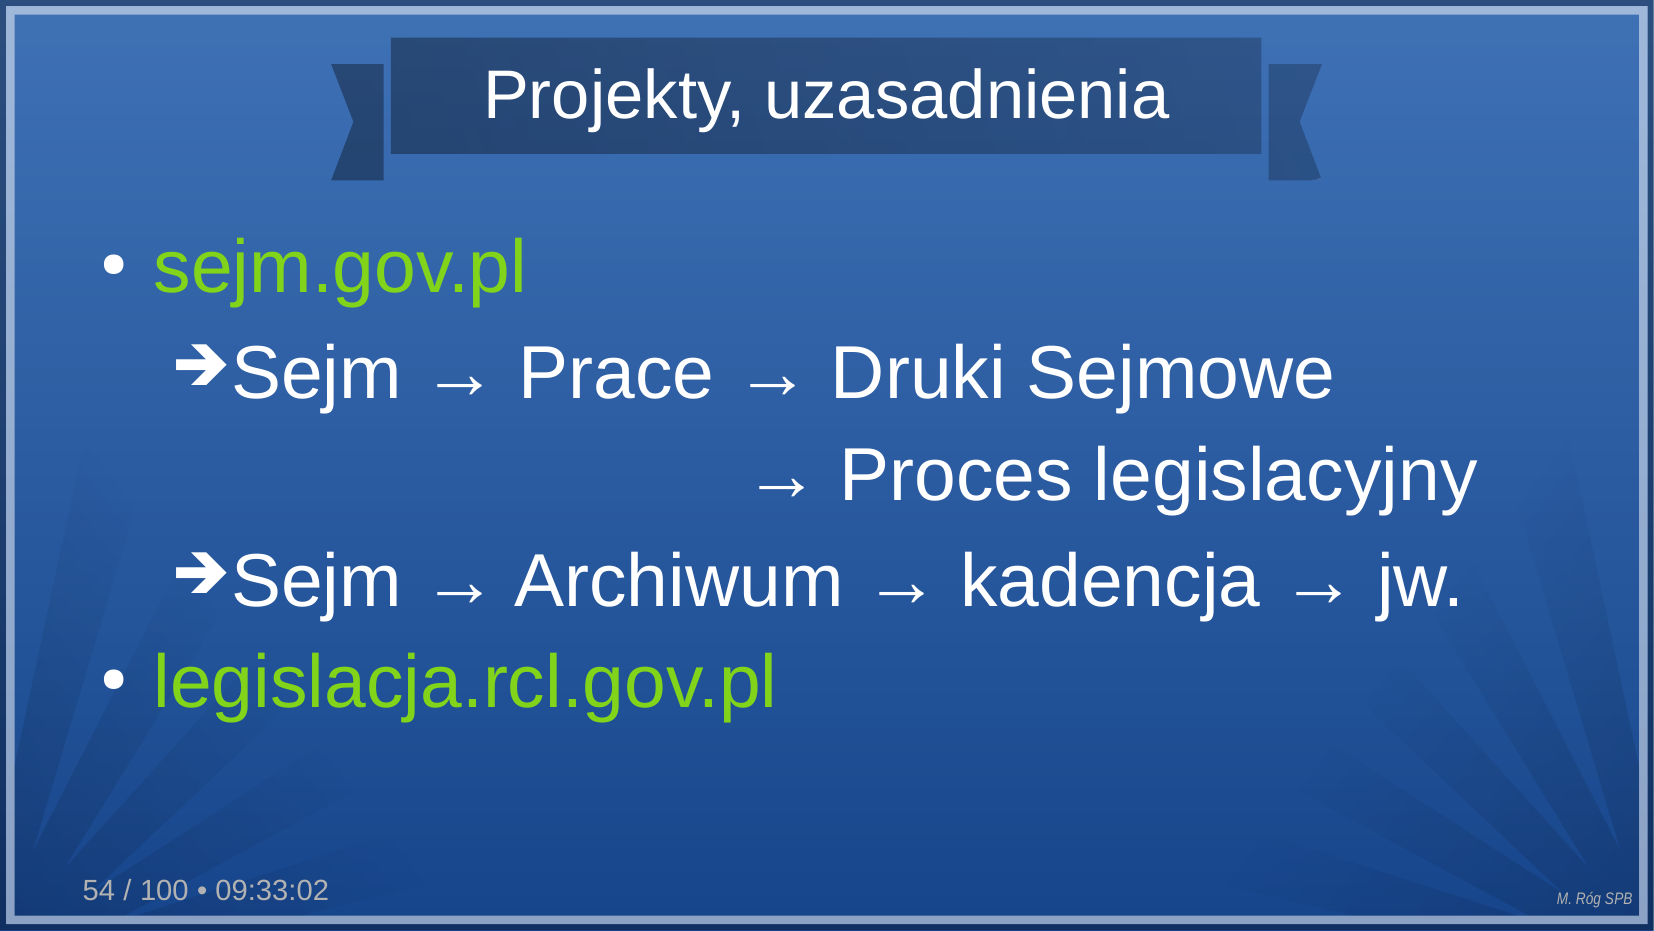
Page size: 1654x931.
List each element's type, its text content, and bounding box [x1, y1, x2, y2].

list sejm.gov.pl Sejm → Prace → Druki Sejmowe → Proces legislacyjny Sejm → Archiwum → kadencja → jw. legislacja.rcl.gov.pl [82, 224, 1571, 848]
title Projekty, uzasadnienia [389, 35, 1264, 154]
